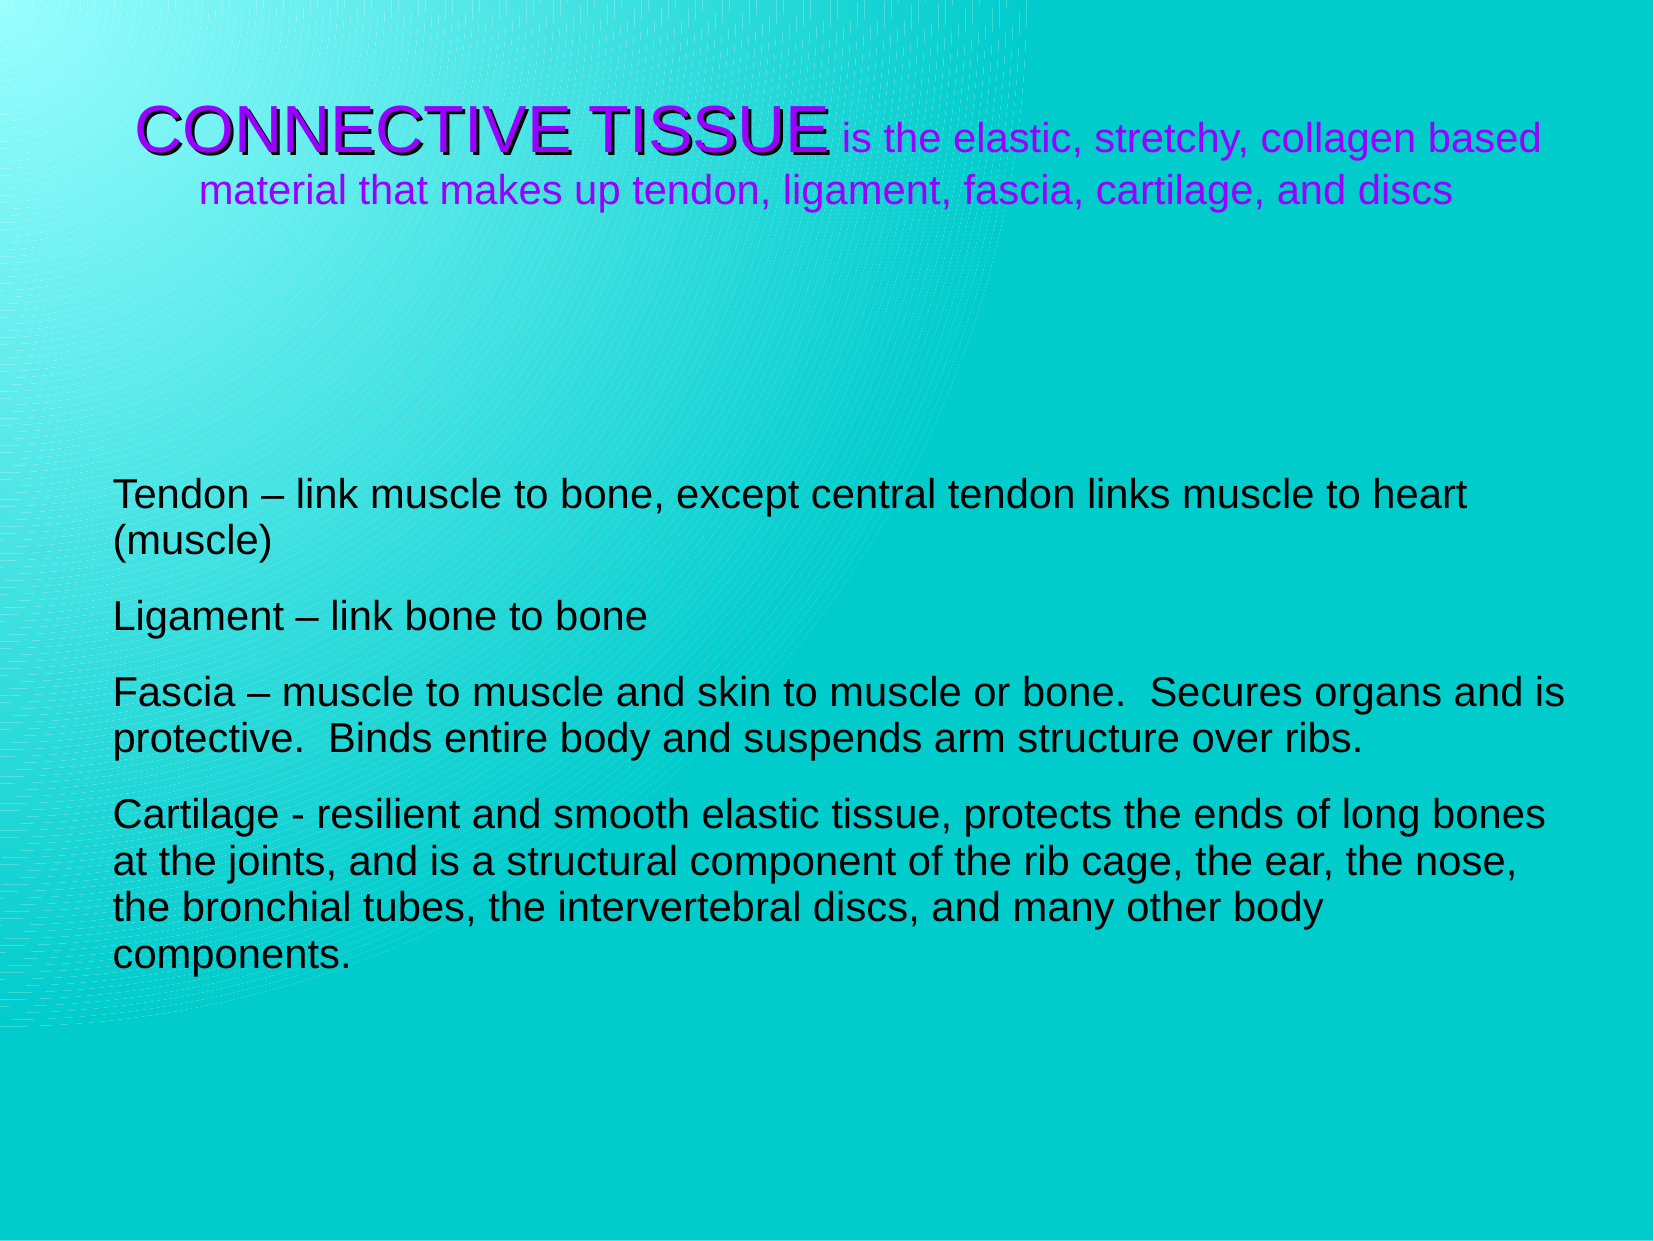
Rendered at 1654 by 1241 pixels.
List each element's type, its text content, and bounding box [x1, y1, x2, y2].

title CONNECTIVE TISSUE is the elastic, stretchy, collagen based material that makes up tendon, ligament, fascia, cartilage, and discs [82, 49, 1571, 257]
list Tendon – link muscle to bone, except central tendon links muscle to heart (muscle) Ligament – link bone to bone Fascia – muscle to muscle and skin to muscle or bone. Secures organs and is protective. Binds entire body and suspends arm structure over ribs. Cartilage - resilient and smooth elastic tissue, protects the ends of long bones at the joints, and is a structural component of the rib cage, the ear, the nose, the bronchial tubes, the intervertebral discs, and many other body components. [112, 290, 1571, 1109]
